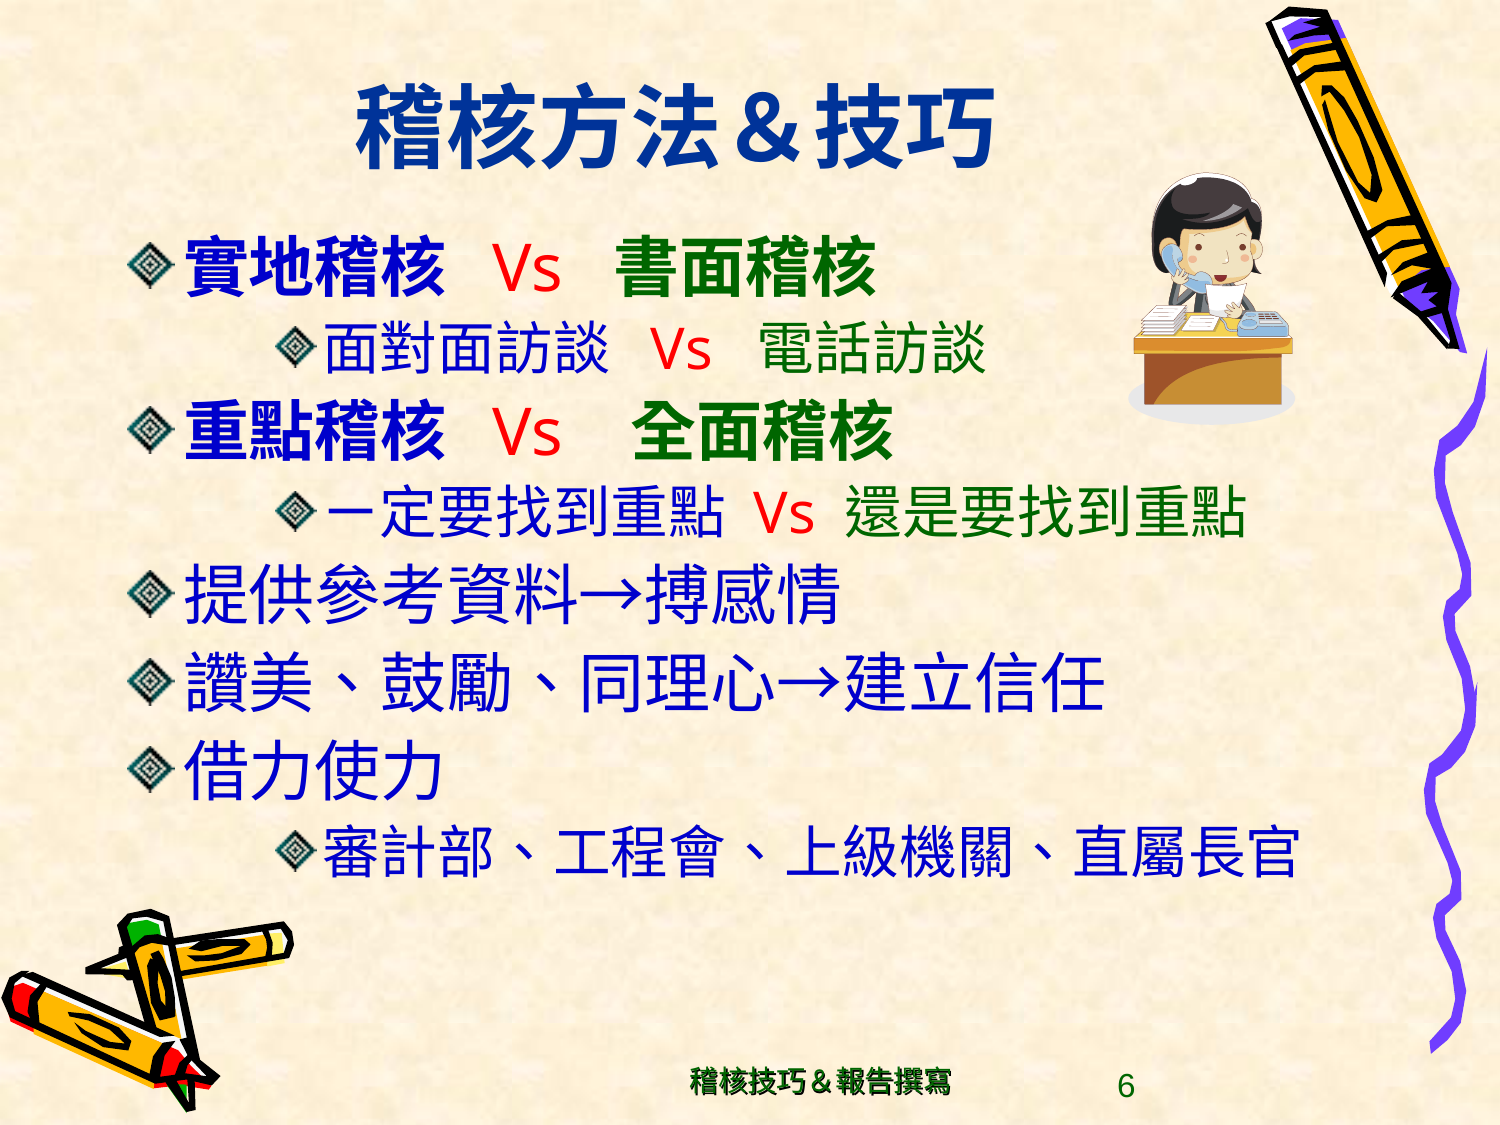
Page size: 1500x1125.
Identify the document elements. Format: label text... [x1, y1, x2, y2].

title 稽核方法＆技巧 [112, 24, 1240, 188]
text_box 稽核技巧＆報告撰寫 [583, 1055, 1059, 1100]
text_box [1102, 1056, 1415, 1101]
picture [1128, 172, 1296, 425]
list 實地稽核 Vs 書面稽核 面對面訪談 Vs 電話訪談 重點稽核 Vs 全面稽核 ㄧ定要找到重點 Vs 還是要找到重點 提供參考資料→搏感情 讚美、鼓勵、同理心→建立信任 借力使力 審計部、工程會、上級機關、直屬長官 [112, 226, 1375, 901]
